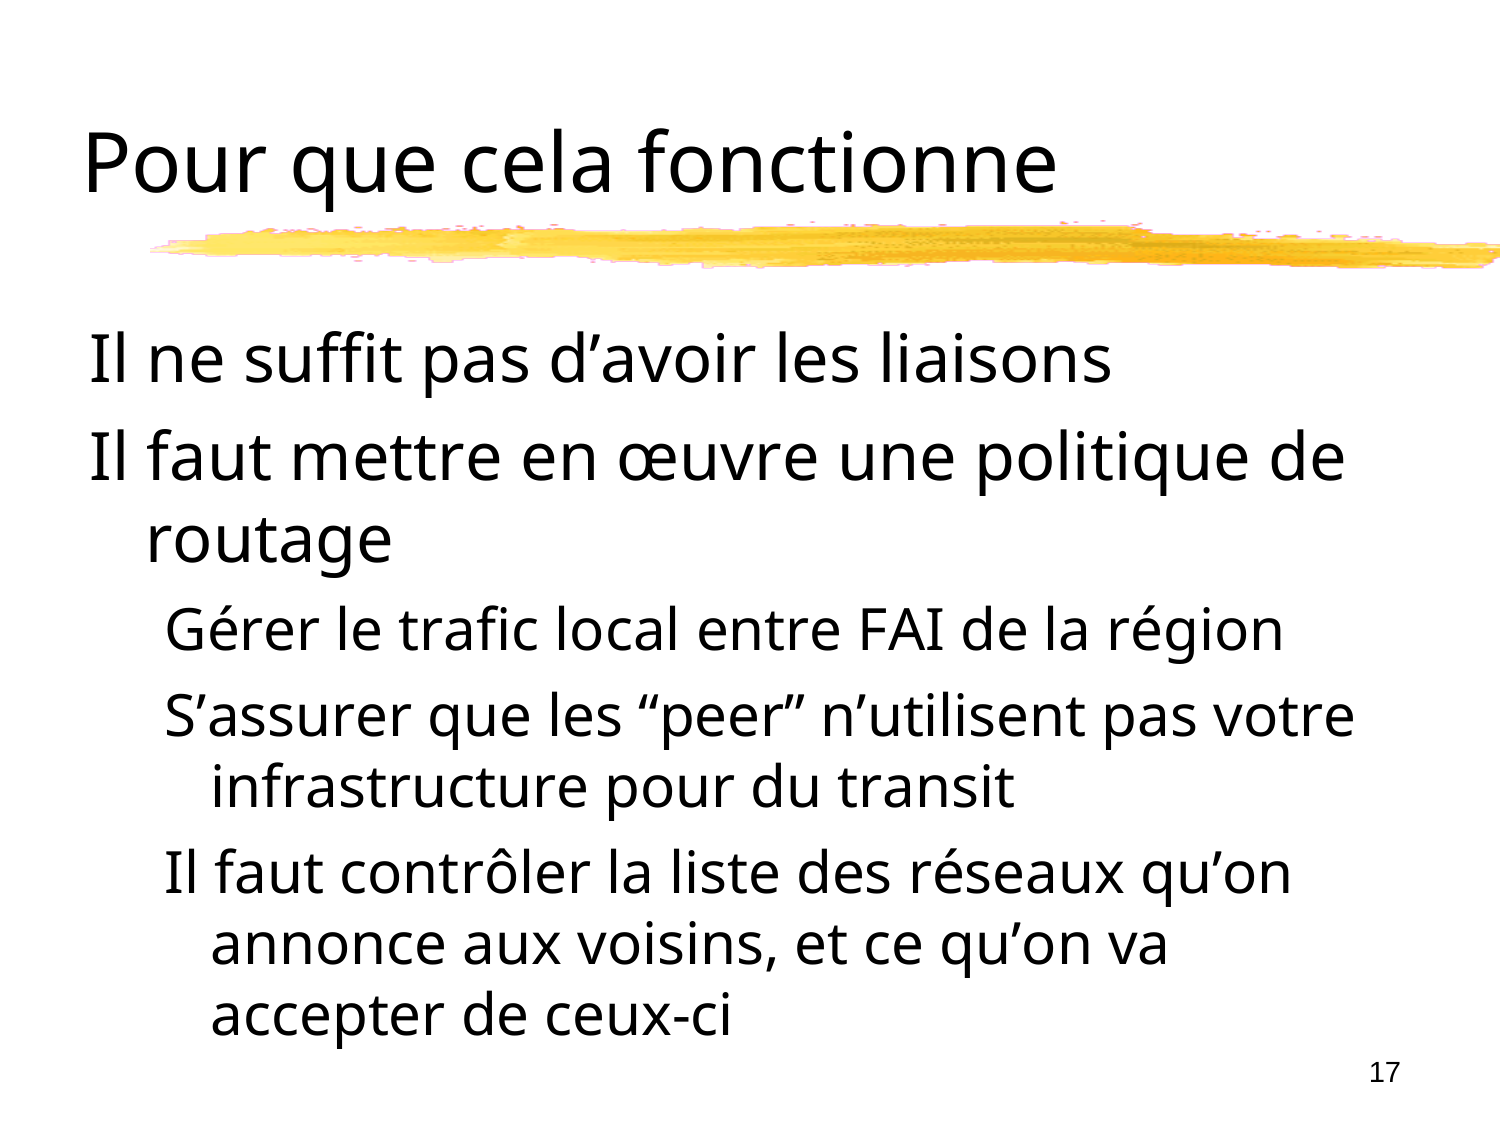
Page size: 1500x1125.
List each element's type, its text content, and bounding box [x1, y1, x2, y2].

list Il ne suffit pas d’avoir les liaisons Il faut mettre en œuvre une politique de routage Gérer le trafic local entre FAI de la région S’assurer que les “peer” n’utilisent pas votre infrastructure pour du transit Il faut contrôler la liste des réseaux qu’on annonce aux voisins, et ce qu’on va accepter de ceux-ci [74, 309, 1417, 1042]
text_box <number> [1104, 1042, 1416, 1097]
title Pour que cela fonctionne [66, 37, 1342, 225]
picture [150, 215, 1500, 279]
